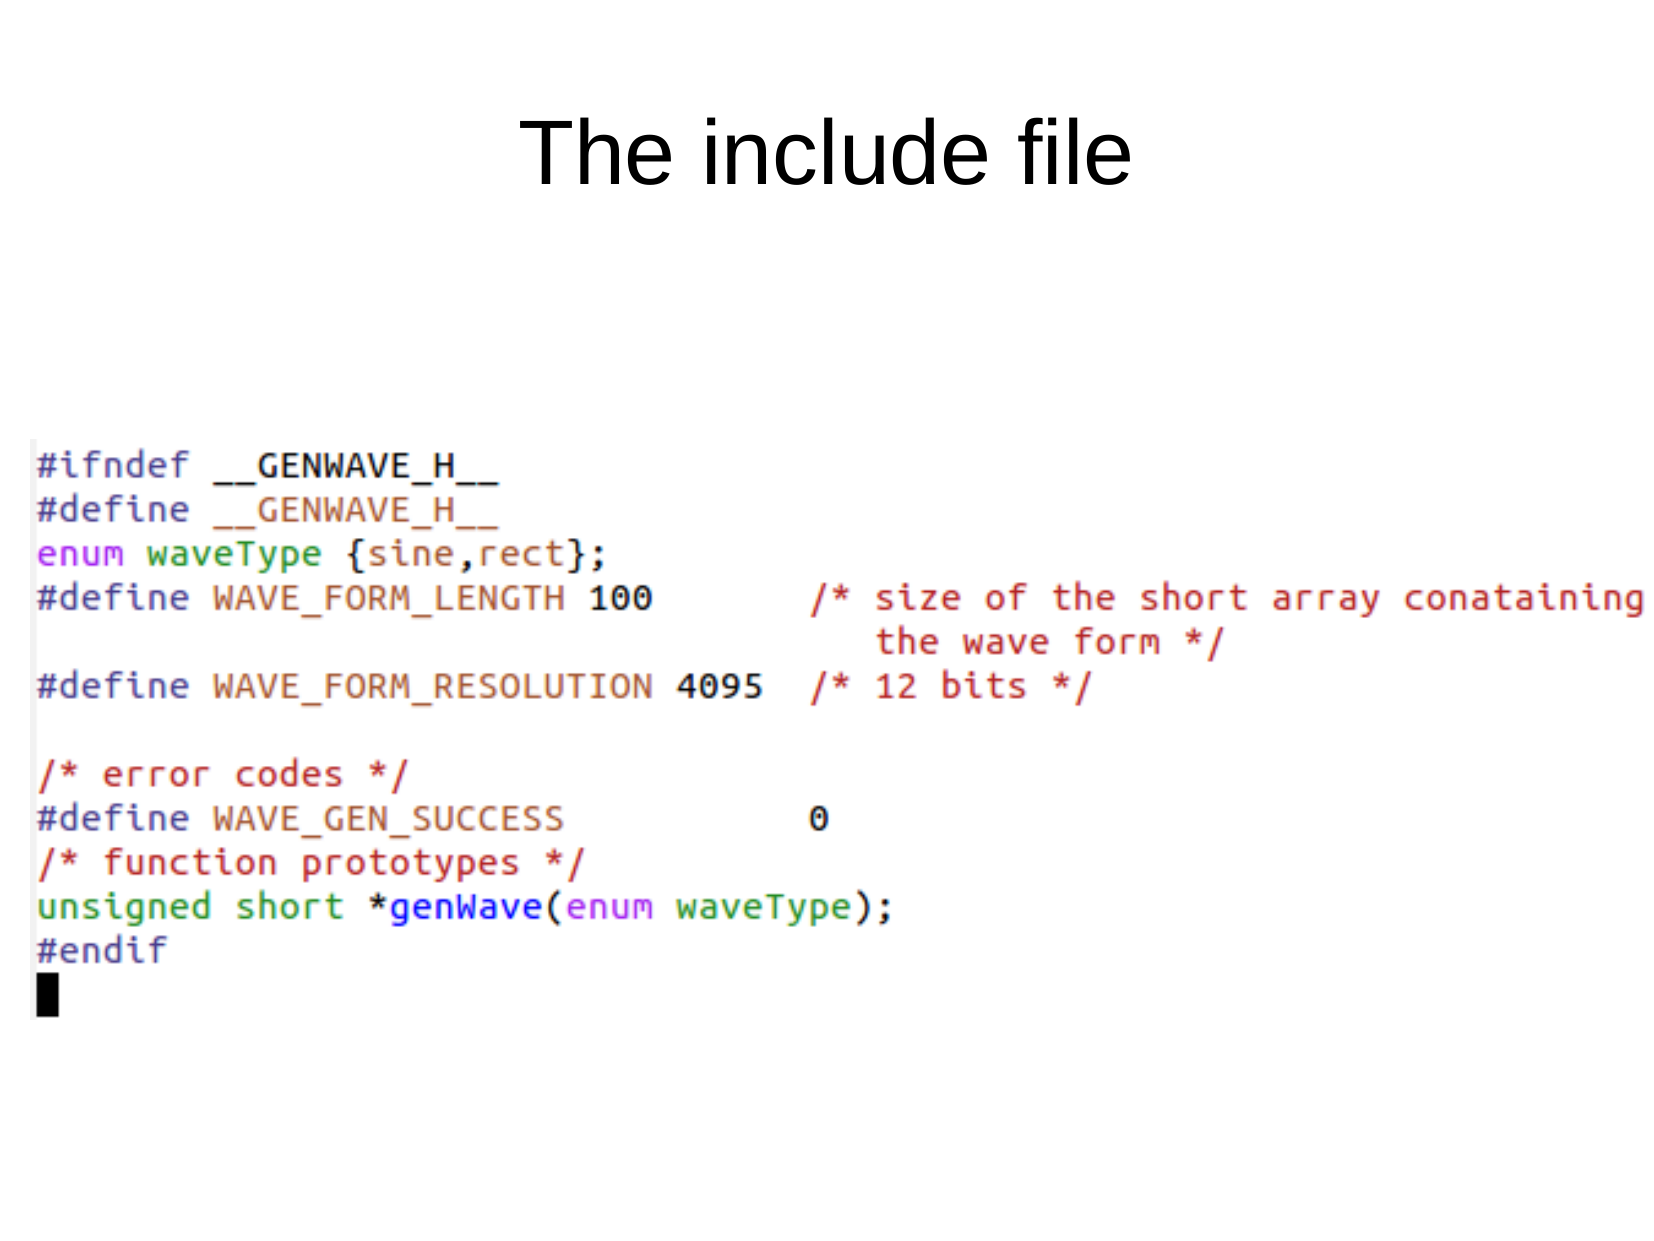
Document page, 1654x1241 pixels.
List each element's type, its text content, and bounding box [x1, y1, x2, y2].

picture [30, 439, 1654, 1021]
title The include file [82, 49, 1571, 257]
